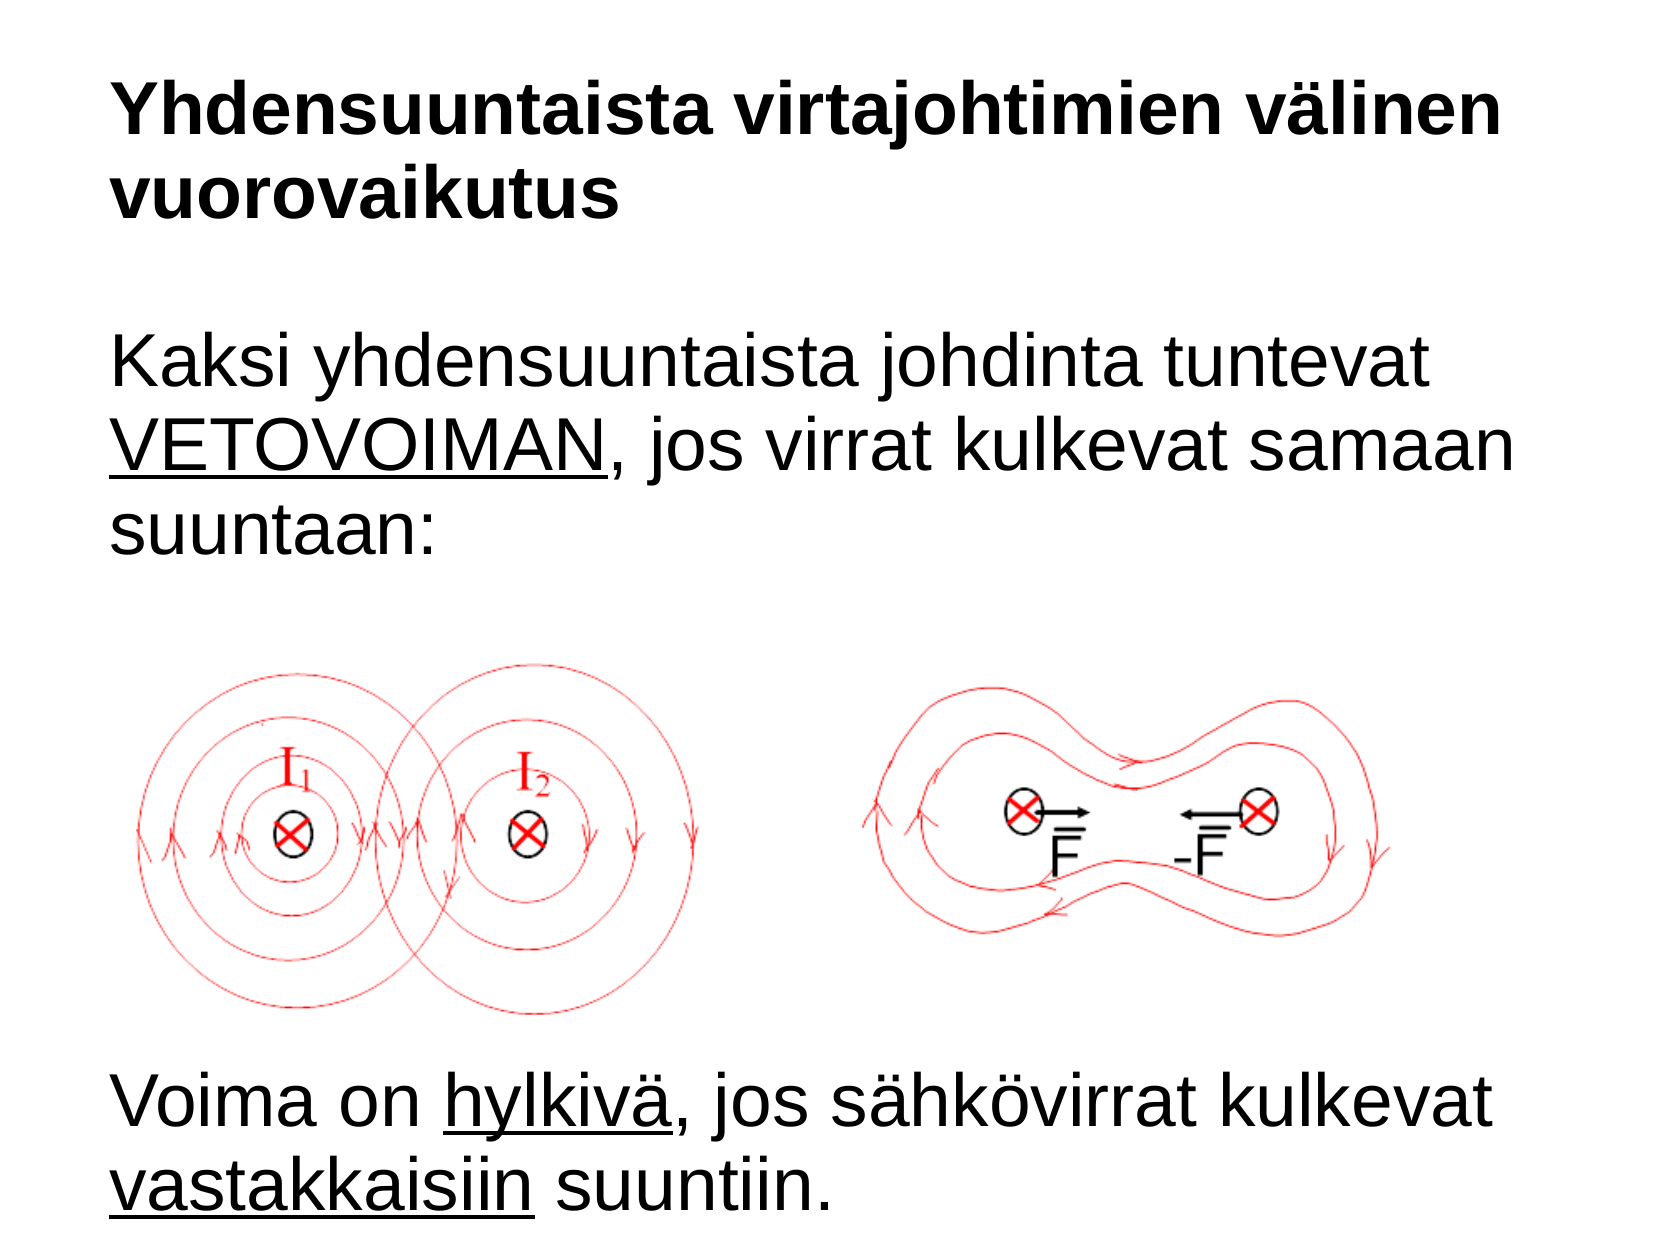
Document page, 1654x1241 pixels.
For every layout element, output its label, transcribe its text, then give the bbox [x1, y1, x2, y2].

text_box Voima on hylkivä, jos sähkövirrat kulkevat vastakkaisiin suuntiin. [94, 1051, 1595, 1241]
picture [105, 619, 1430, 1029]
text_box Yhdensuuntaista virtajohtimien välinen vuorovaikutus Kaksi yhdensuuntaista johdinta tuntevat VETOVOIMAN, jos virrat kulkevat samaan suuntaan: [94, 59, 1607, 578]
